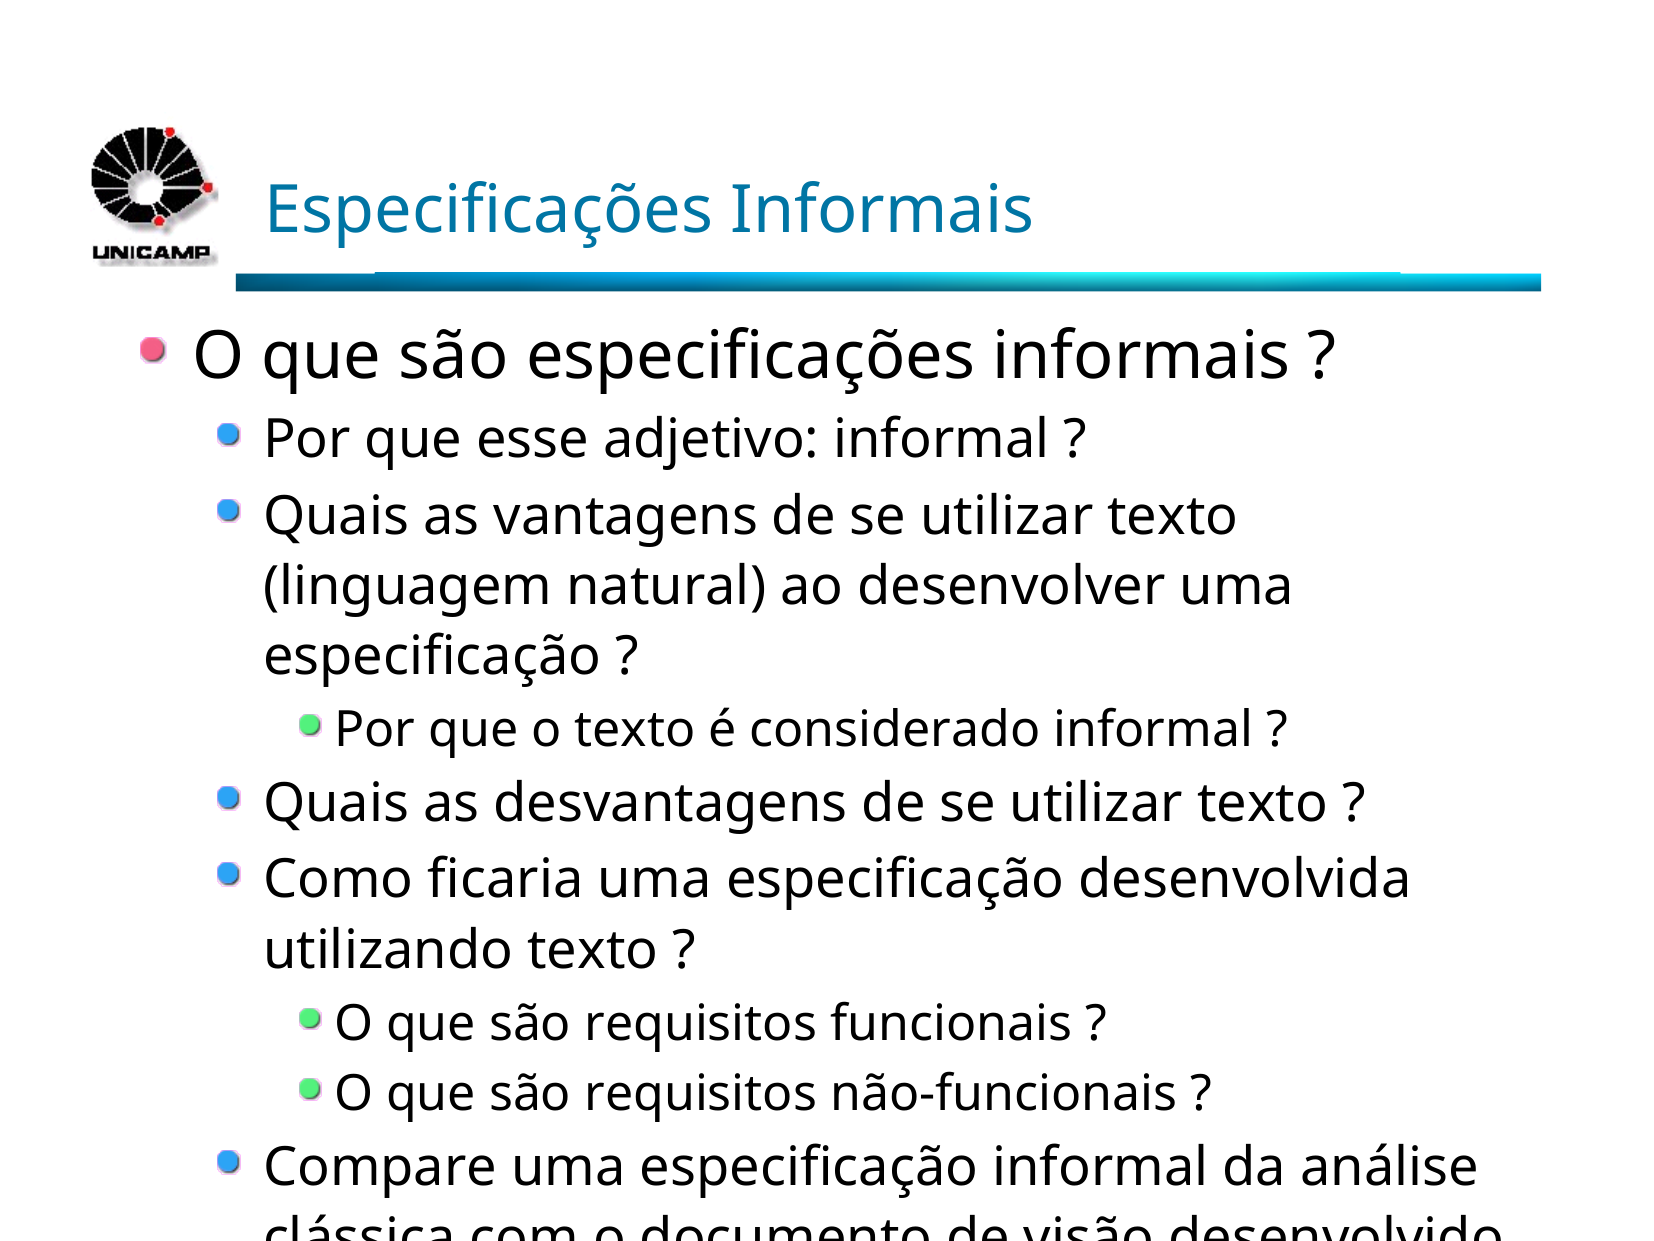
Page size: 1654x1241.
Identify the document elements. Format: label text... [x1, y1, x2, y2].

list O que são especificações informais ? Por que esse adjetivo: informal ? Quais as vantagens de se utilizar texto (linguagem natural) ao desenvolver uma especificação ? Por que o texto é considerado informal ? Quais as desvantagens de se utilizar texto ? Como ficaria uma especificação desenvolvida utilizando texto ? O que são requisitos funcionais ? O que são requisitos não-funcionais ? Compare uma especificação informal da análise clássica com o documento de visão desenvolvido no processo Unificado [121, 309, 1534, 1170]
picture [216, 1170, 242, 1176]
title Especificações Informais [264, 57, 1534, 250]
picture [125, 272, 1654, 295]
